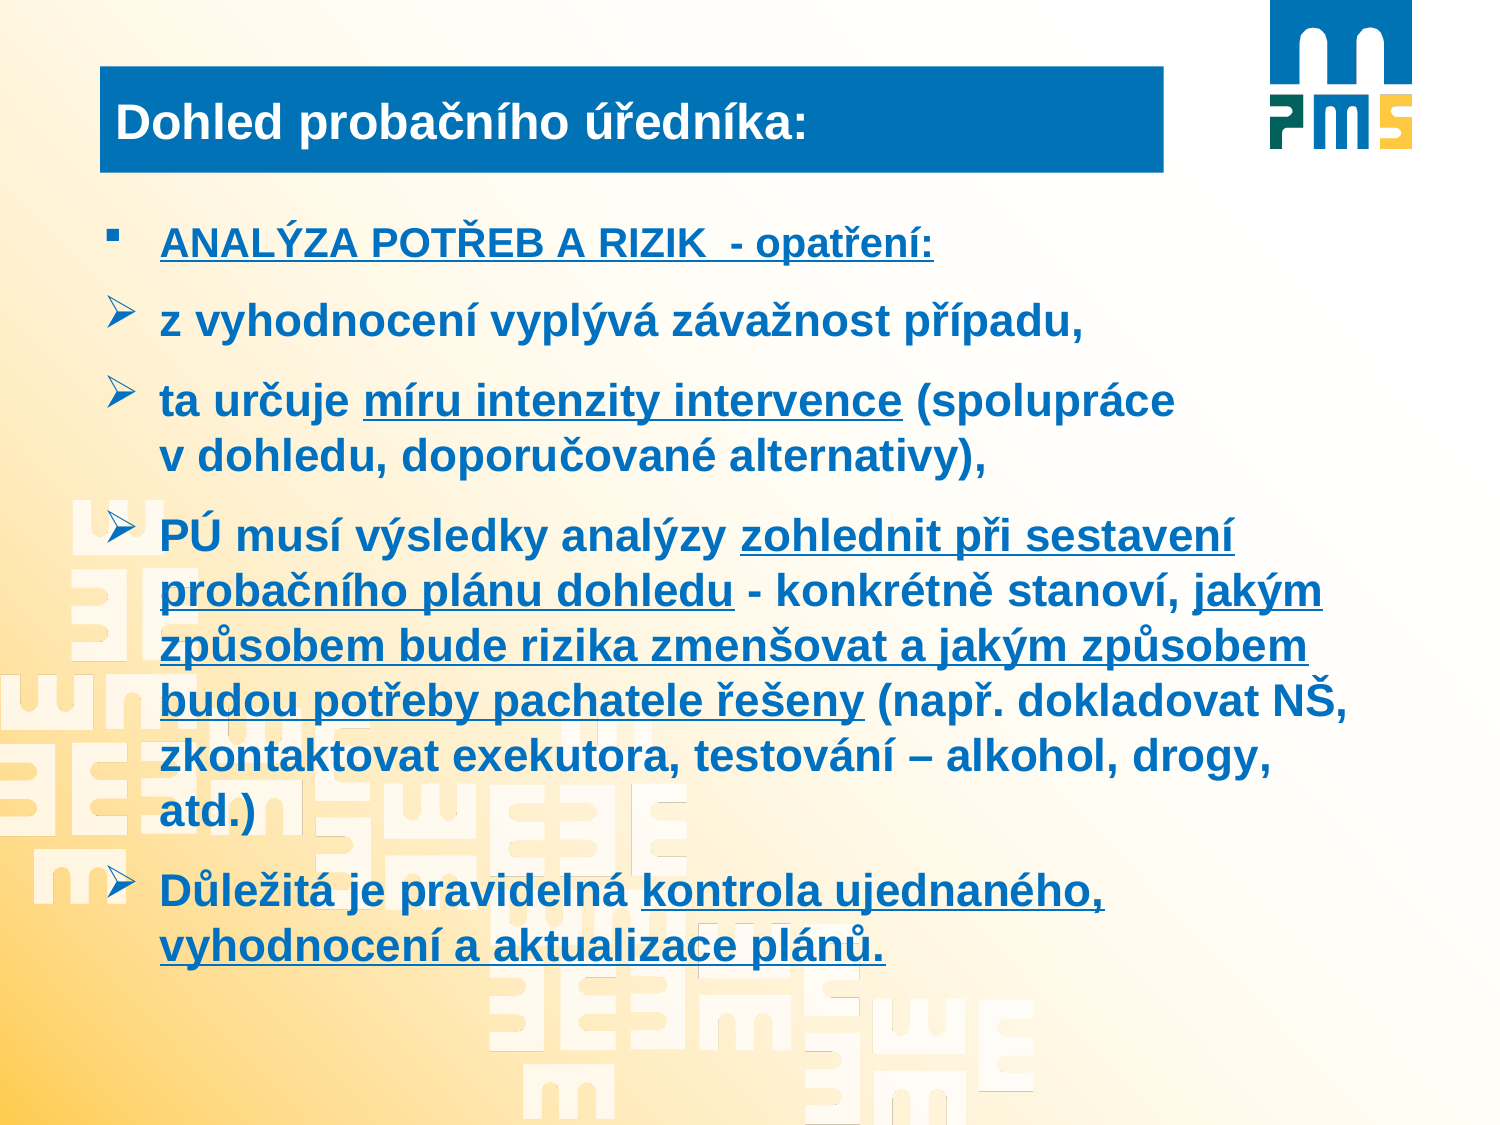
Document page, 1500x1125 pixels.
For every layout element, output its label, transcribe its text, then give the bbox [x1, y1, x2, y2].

text_box ANALÝZA POTŘEB A RIZIK - opatření: z vyhodnocení vyplývá závažnost případu, ta určuje míru intenzity intervence (spolupráce v dohledu, doporučované alternativy), PÚ musí výsledky analýzy zohlednit při sestavení probačního plánu dohledu - konkrétně stanoví, jakým způsobem bude rizika zmenšovat a jakým způsobem budou potřeby pachatele řešeny (např. dokladovat NŠ, zkontaktovat exekutora, testování – alkohol, drogy, atd.) Důležitá je pravidelná kontrola ujednaného, vyhodnocení a aktualizace plánů. [88, 207, 1365, 1059]
title Dohled probačního úředníka: [100, 66, 1164, 173]
picture [0, 0, 1500, 1125]
